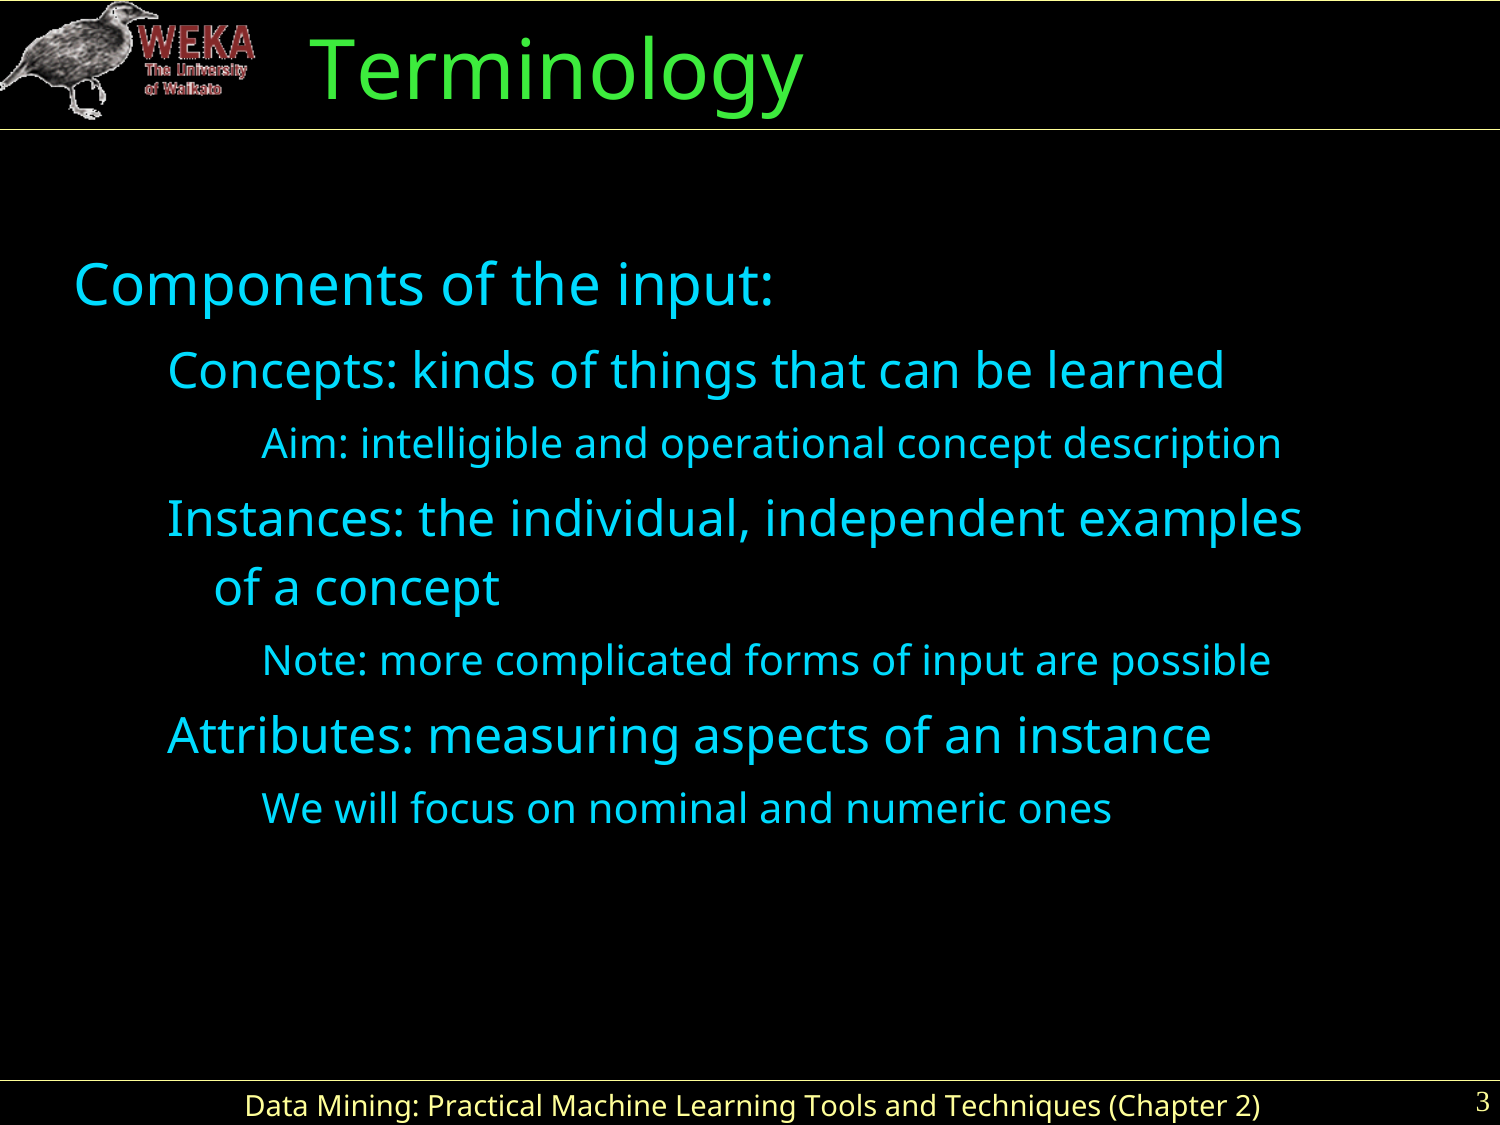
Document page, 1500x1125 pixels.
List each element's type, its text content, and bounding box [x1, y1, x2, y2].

picture [0, 1, 266, 129]
text_box Components of the input: Concepts: kinds of things that can be learned Aim: intelligible and operational concept description Instances: the individual, independent examples of a concept Note: more complicated forms of input are possible Attributes: measuring aspects of an instance We will focus on nominal and numeric ones [59, 236, 1356, 912]
title Terminology [295, 0, 1500, 148]
